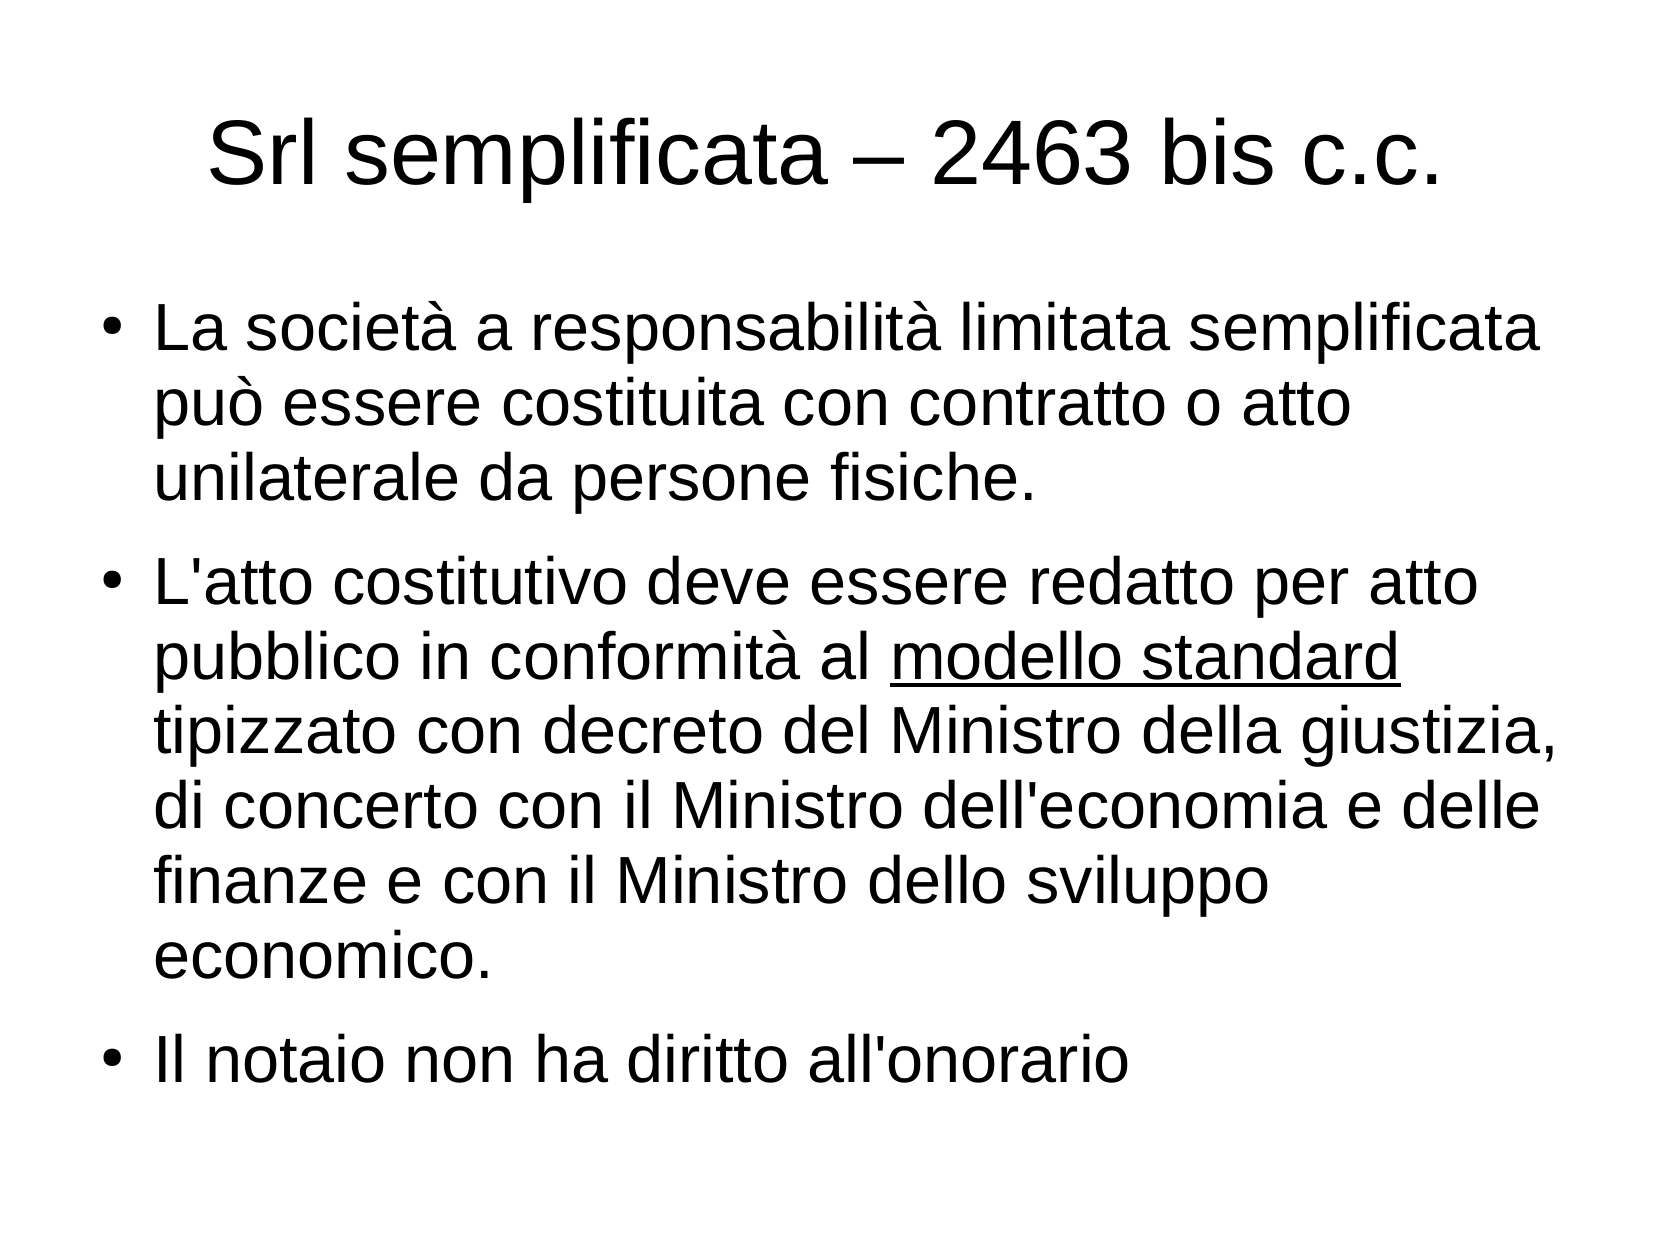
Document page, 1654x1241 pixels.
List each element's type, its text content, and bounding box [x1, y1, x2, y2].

title Srl semplificata – 2463 bis c.c. [82, 49, 1571, 257]
list La società a responsabilità limitata semplificata può essere costituita con contratto o atto unilaterale da persone fisiche. L'atto costitutivo deve essere redatto per atto pubblico in conformità al modello standard tipizzato con decreto del Ministro della giustizia, di concerto con il Ministro dell'economia e delle finanze e con il Ministro dello sviluppo economico. Il notaio non ha diritto all'onorario [82, 290, 1571, 1109]
